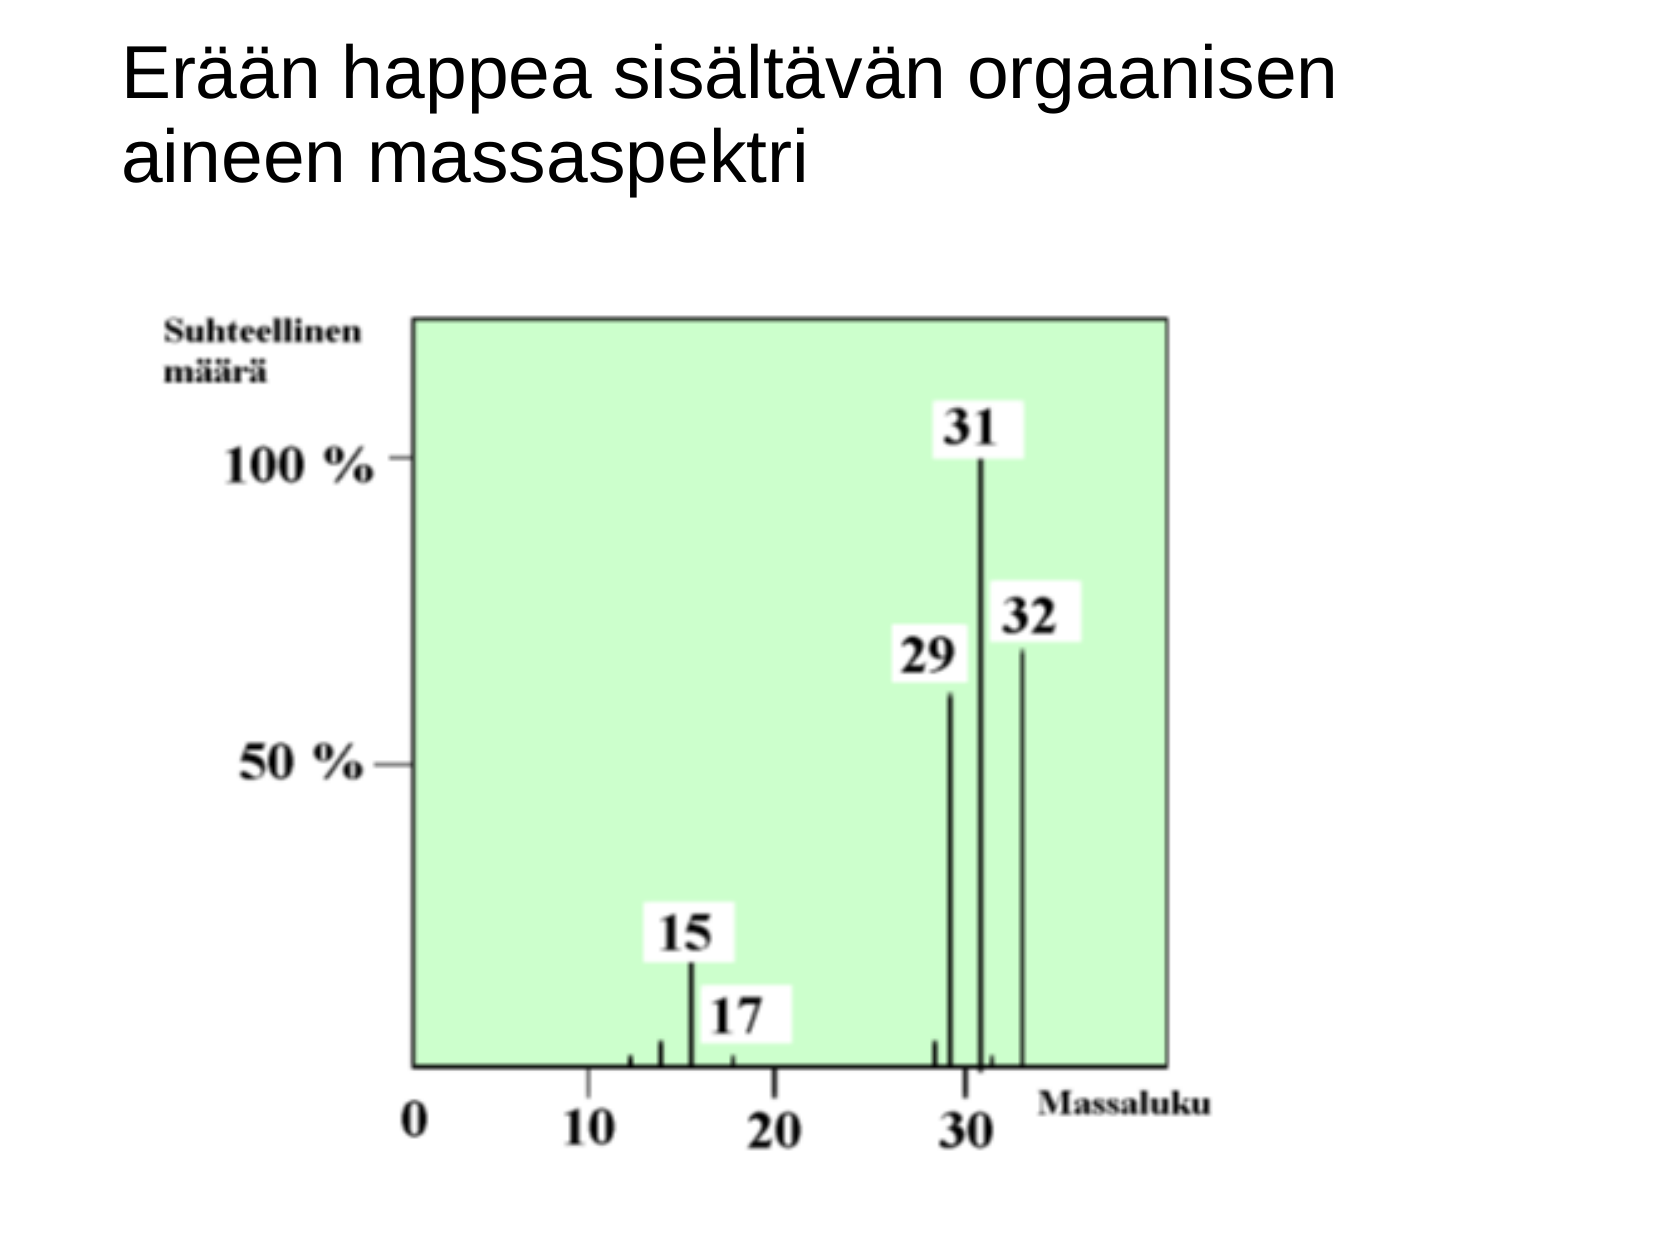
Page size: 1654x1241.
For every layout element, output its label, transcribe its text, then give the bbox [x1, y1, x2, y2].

text_box Erään happea sisältävän orgaanisen aineen massaspektri [106, 23, 1571, 207]
picture [82, 261, 1476, 1217]
